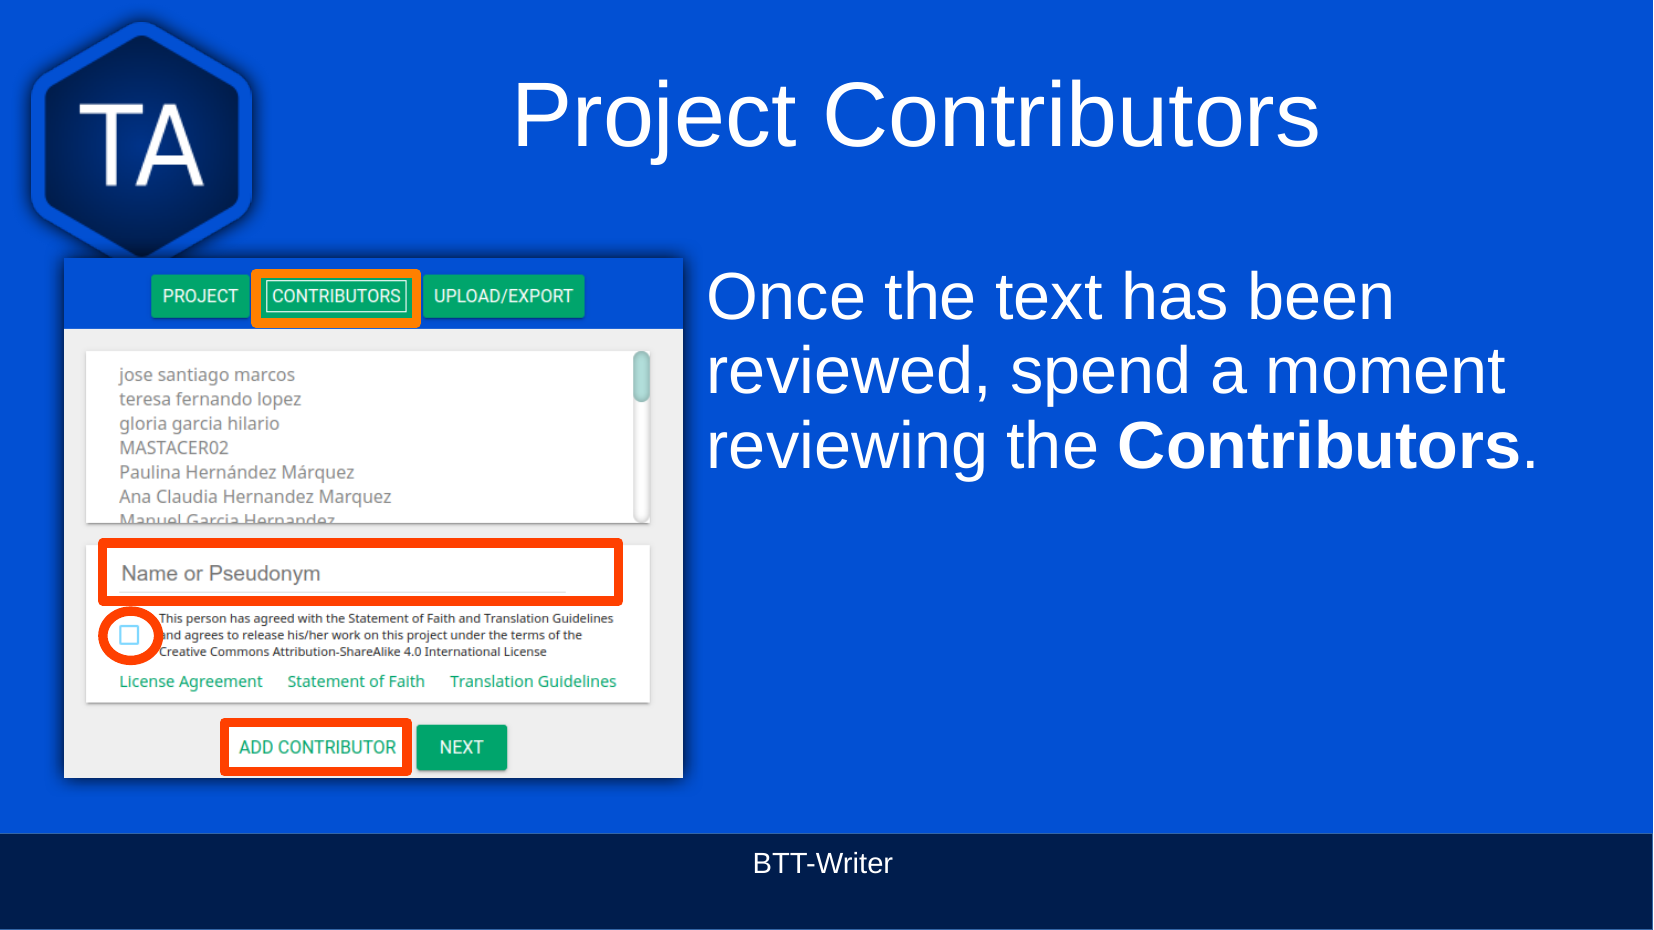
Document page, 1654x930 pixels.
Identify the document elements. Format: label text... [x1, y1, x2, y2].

title Project Contributors [263, 37, 1571, 193]
picture [31, 22, 683, 778]
list Once the text has been reviewed, spend a moment reviewing the Contributors. [706, 258, 1571, 757]
